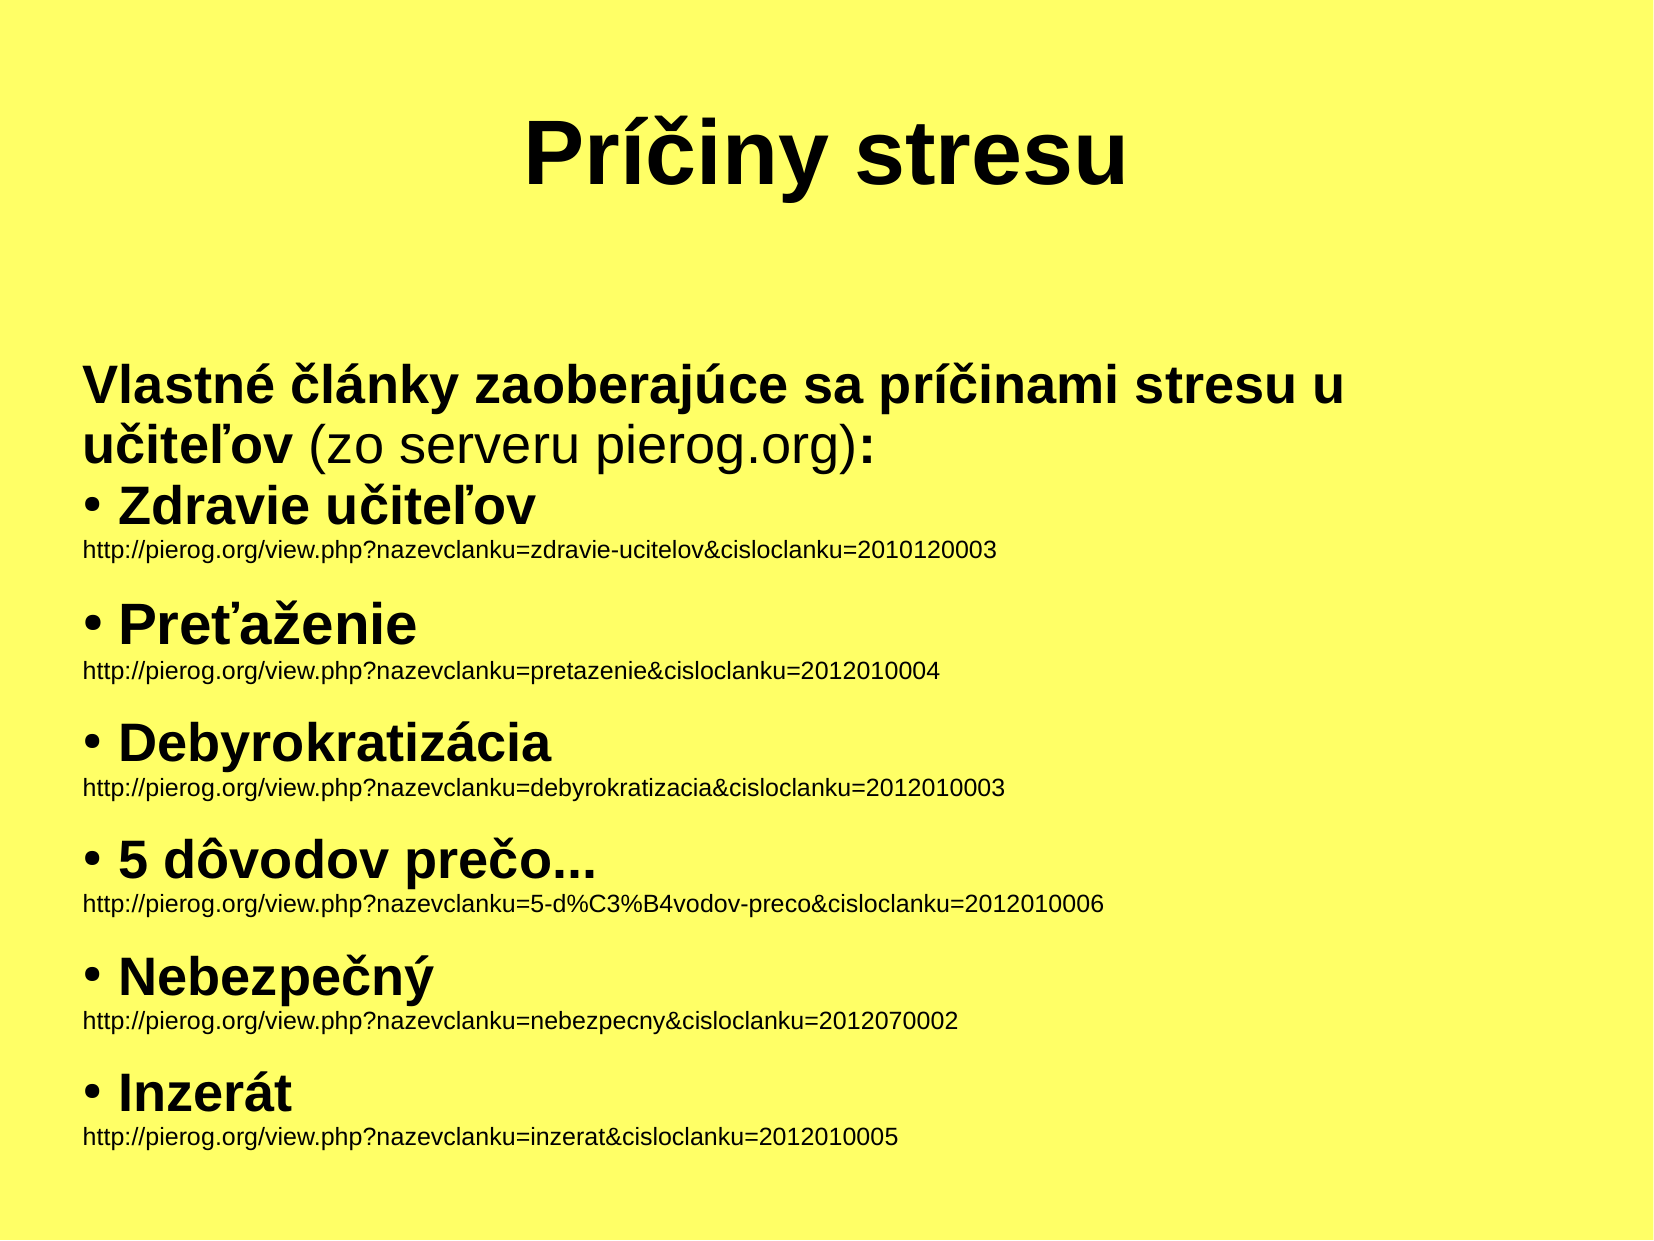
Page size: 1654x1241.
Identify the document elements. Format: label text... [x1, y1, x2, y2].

subtitle Vlastné články zaoberajúce sa príčinami stresu u učiteľov (zo serveru pierog.org): Zdravie učiteľov http://pierog.org/view.php?nazevclanku=zdravie-ucitelov&cisloclanku=2010120003 Preťaženie http://pierog.org/view.php?nazevclanku=pretazenie&cisloclanku=2012010004 Debyrokratizácia http://pierog.org/view.php?nazevclanku=debyrokratizacia&cisloclanku=2012010003 5 dôvodov prečo... http://pierog.org/view.php?nazevclanku=5-d%C3%B4vodov-preco&cisloclanku=2012010006 Nebezpečný http://pierog.org/view.php?nazevclanku=nebezpecny&cisloclanku=2012070002 Inzerát http://pierog.org/view.php?nazevclanku=inzerat&cisloclanku=2012010005 [82, 354, 1571, 1173]
title Príčiny stresu [82, 49, 1571, 257]
